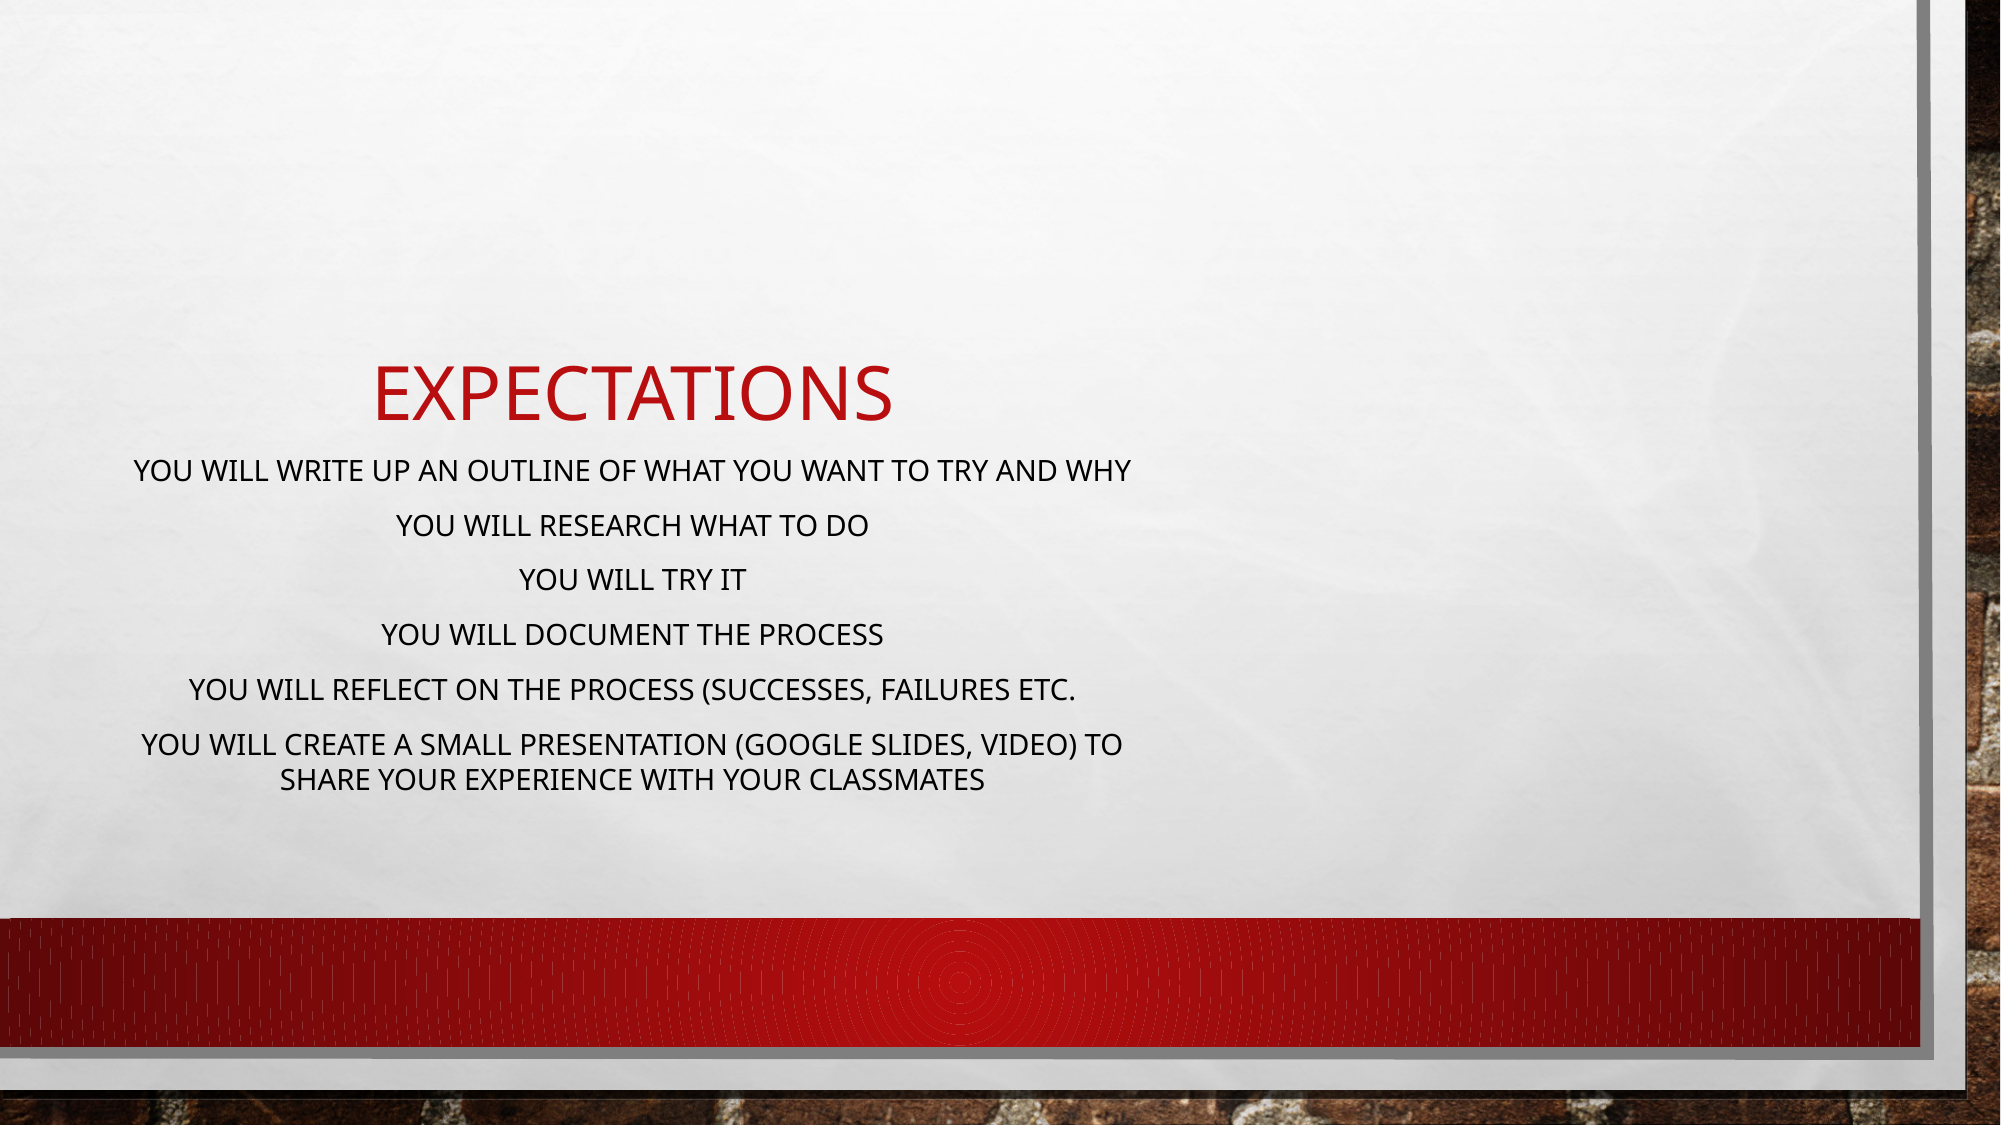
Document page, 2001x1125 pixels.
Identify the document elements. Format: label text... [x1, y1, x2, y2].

title Expectations [112, 112, 1154, 444]
list You will write up an outline of what you want to try and why You will research what to do You will try it You will document the process You will reflect on the process (successes, failures etc. You will create a small presentation (google slides, video) to share your experience with your classmates [112, 444, 1154, 832]
